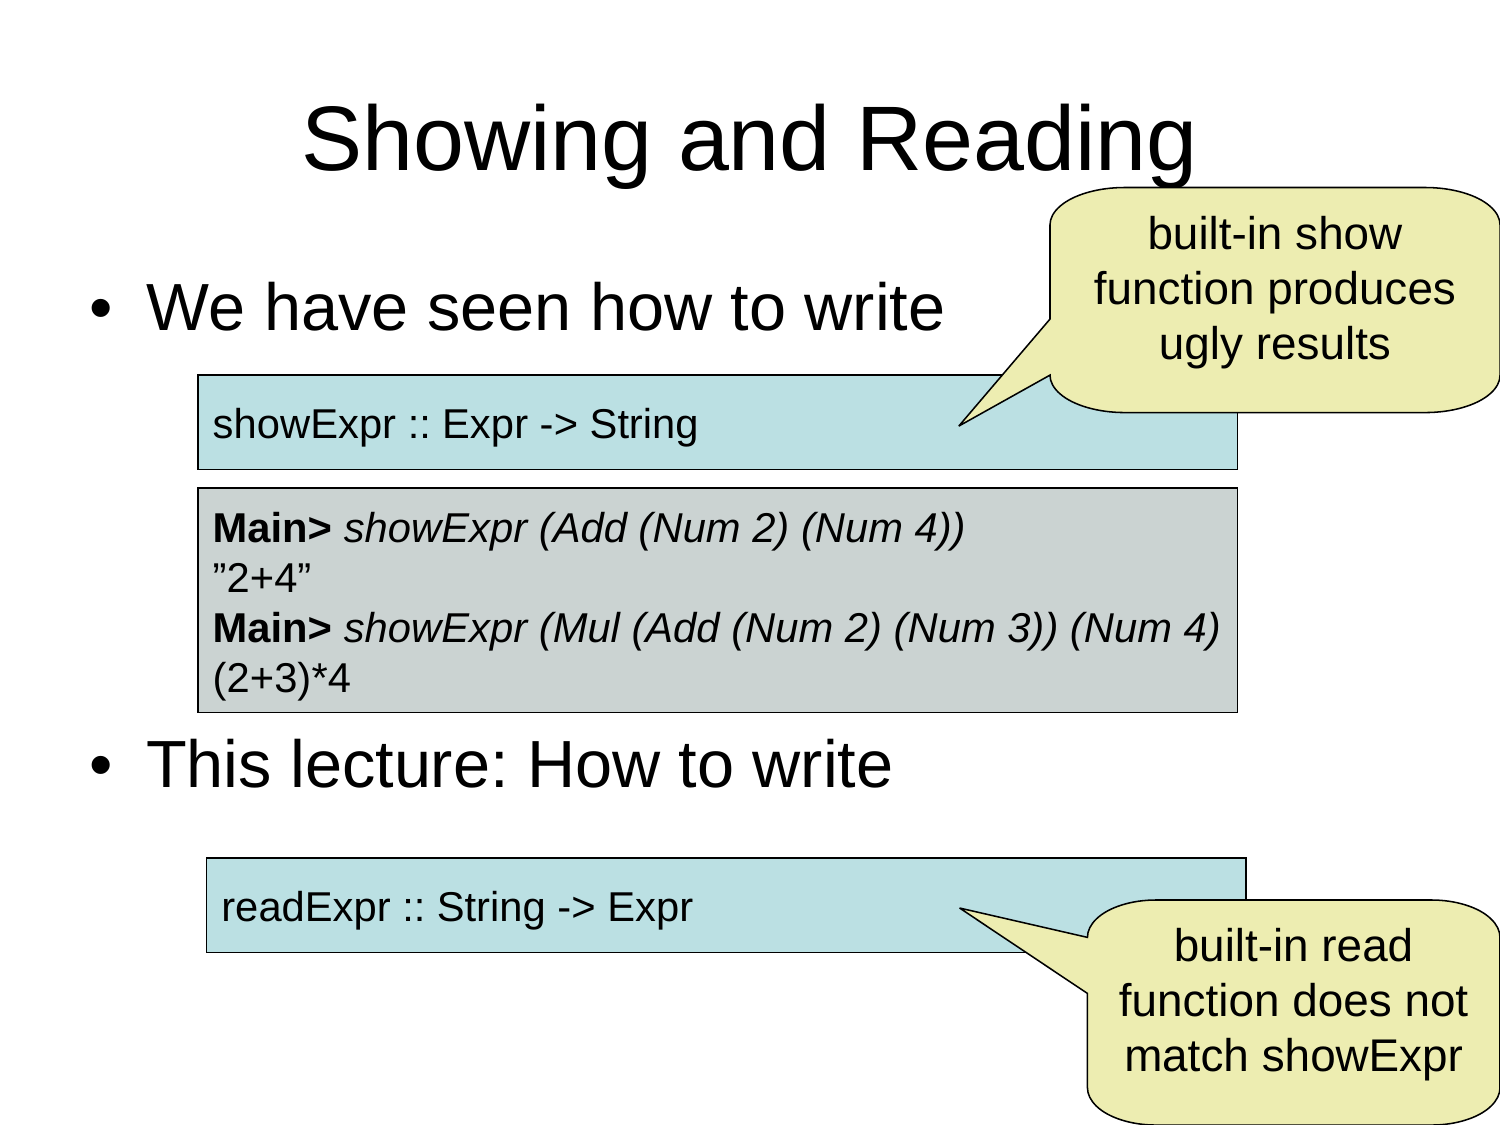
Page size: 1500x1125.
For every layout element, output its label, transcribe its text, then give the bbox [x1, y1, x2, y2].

title Showing and Reading [75, 45, 1426, 233]
text_box showExpr :: Expr -> String [197, 374, 1238, 470]
text_box readExpr :: String -> Expr [206, 857, 1247, 953]
list We have seen how to write This lecture: How to write [75, 262, 1426, 1005]
text_box Main> showExpr (Add (Num 2) (Num 4)) ”2+4” Main> showExpr (Mul (Add (Num 2) (Num 3)) (Num 4) (2+3)*4 [197, 488, 1238, 713]
text_box built-in read function does not match showExpr [959, 900, 1500, 1125]
text_box built-in show function produces ugly results [958, 187, 1500, 427]
